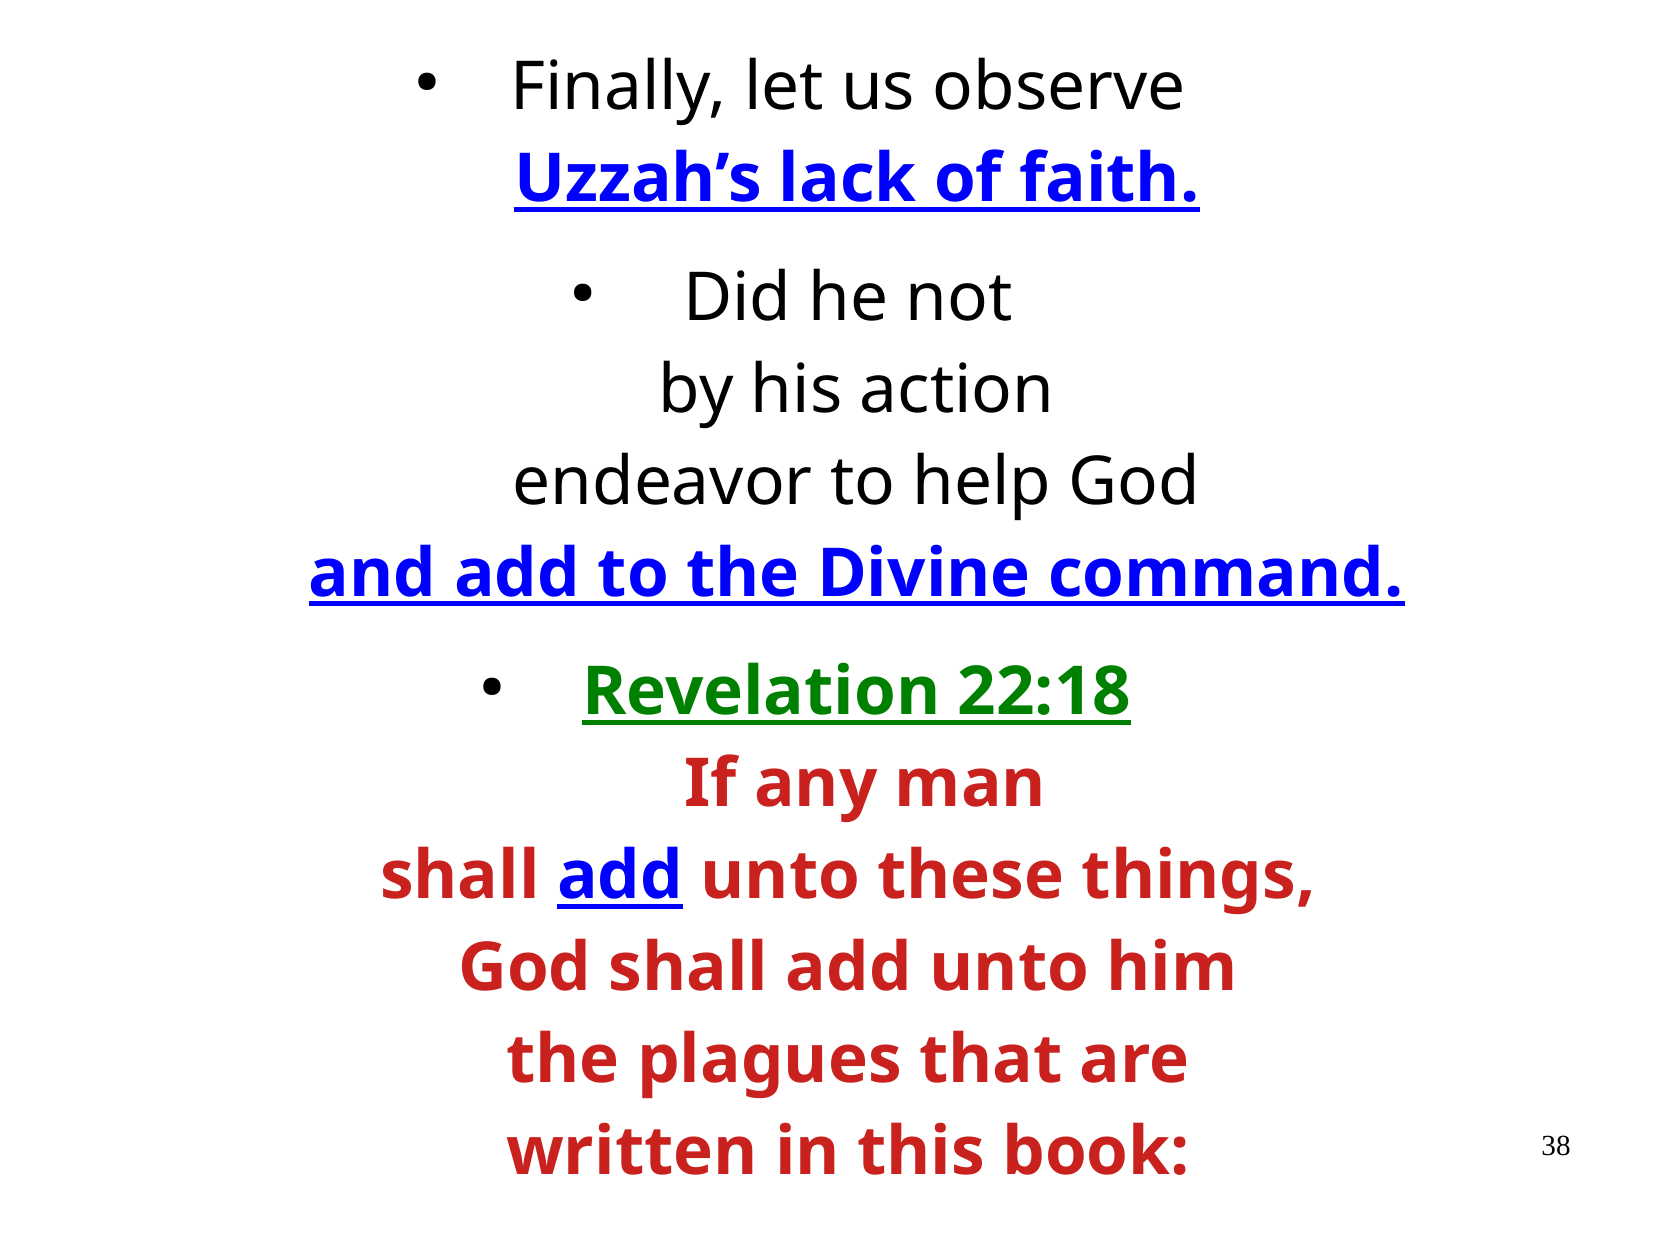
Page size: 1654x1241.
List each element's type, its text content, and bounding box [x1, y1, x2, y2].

list Finally, let us observe Uzzah’s lack of faith. Did he not by his action endeavor to help God and add to the Divine command. Revelation 22:18 If any man shall add unto these things, God shall add unto him the plagues that are written in this book: [37, 37, 1613, 1201]
